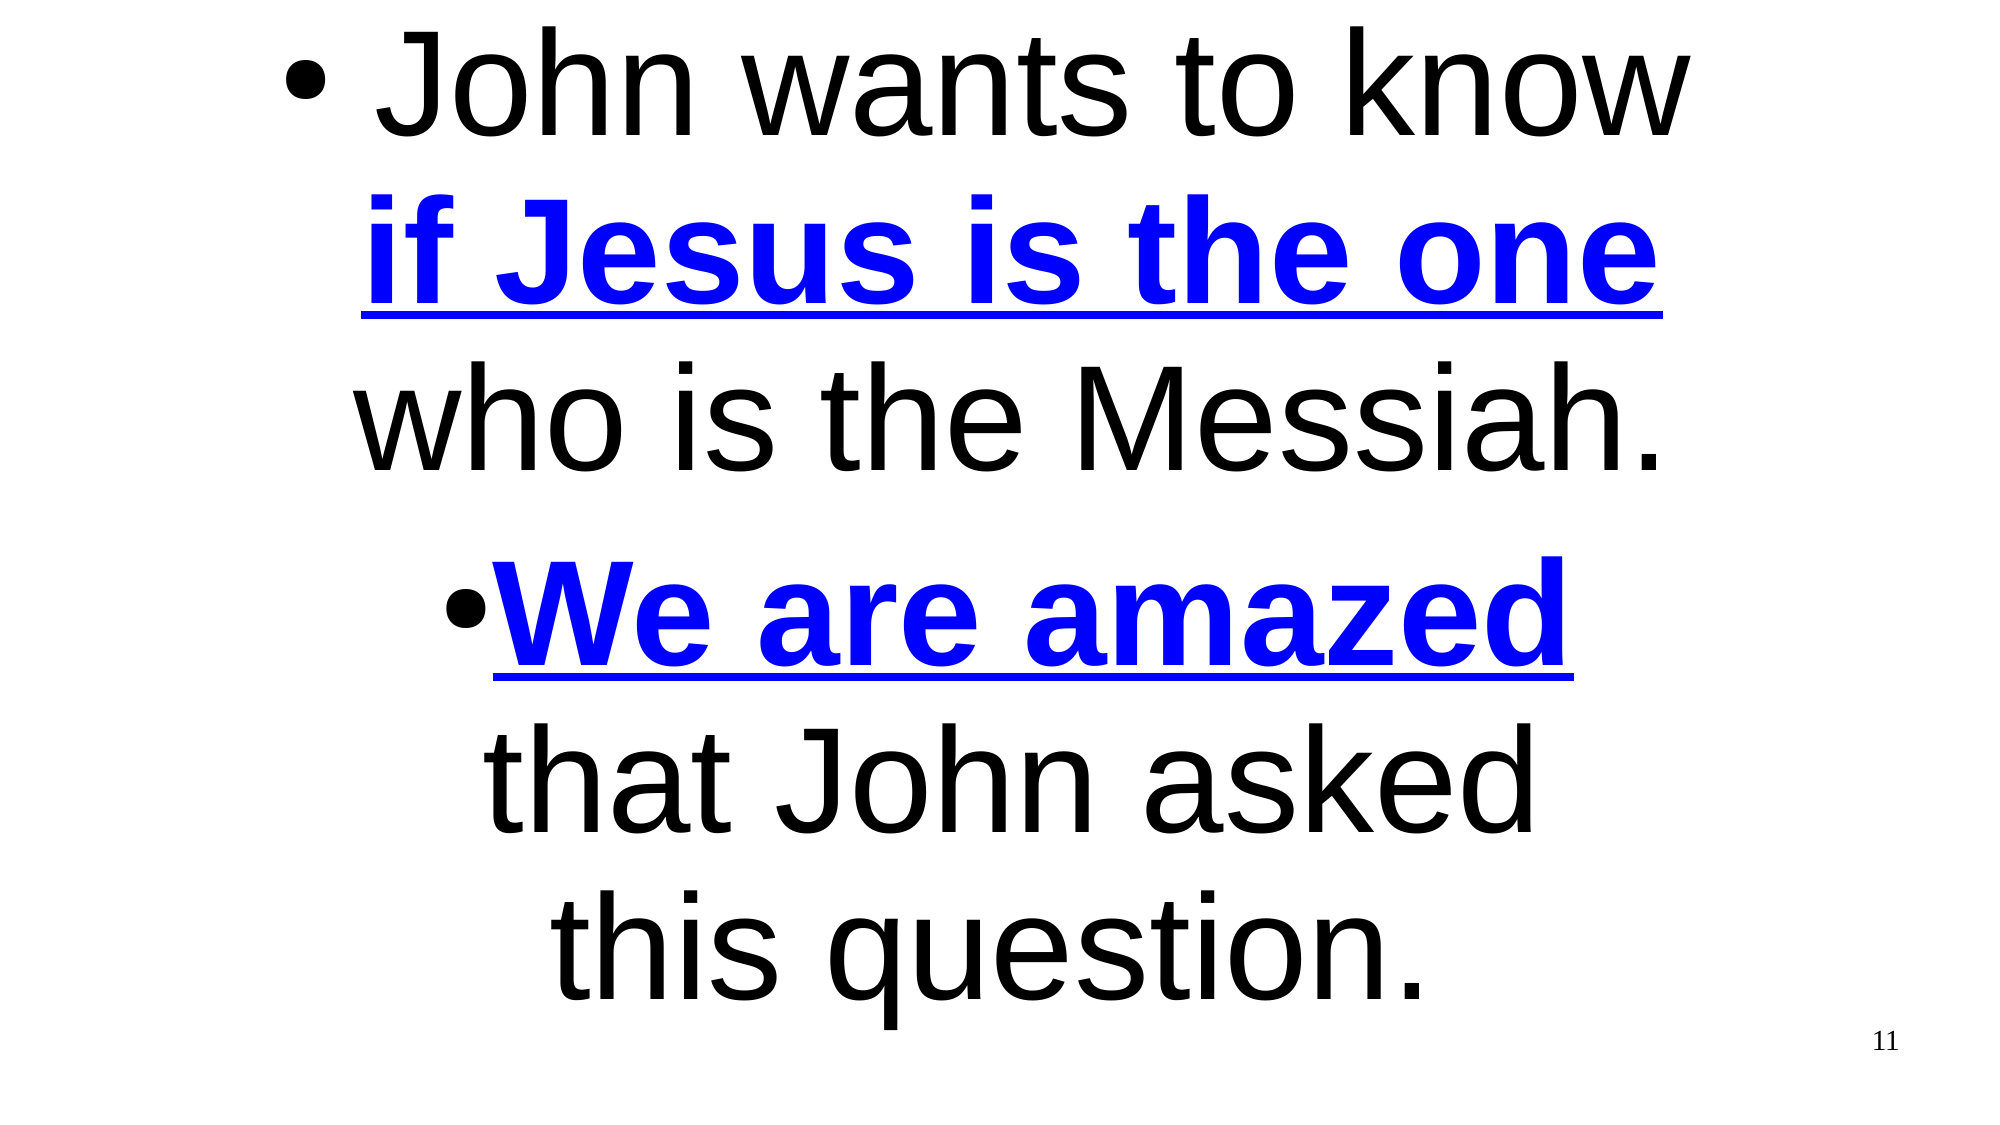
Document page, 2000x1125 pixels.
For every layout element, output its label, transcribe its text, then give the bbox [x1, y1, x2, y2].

list John wants to know if Jesus is the one who is the Messiah. We are amazed that John asked this question. [0, 0, 1996, 1123]
